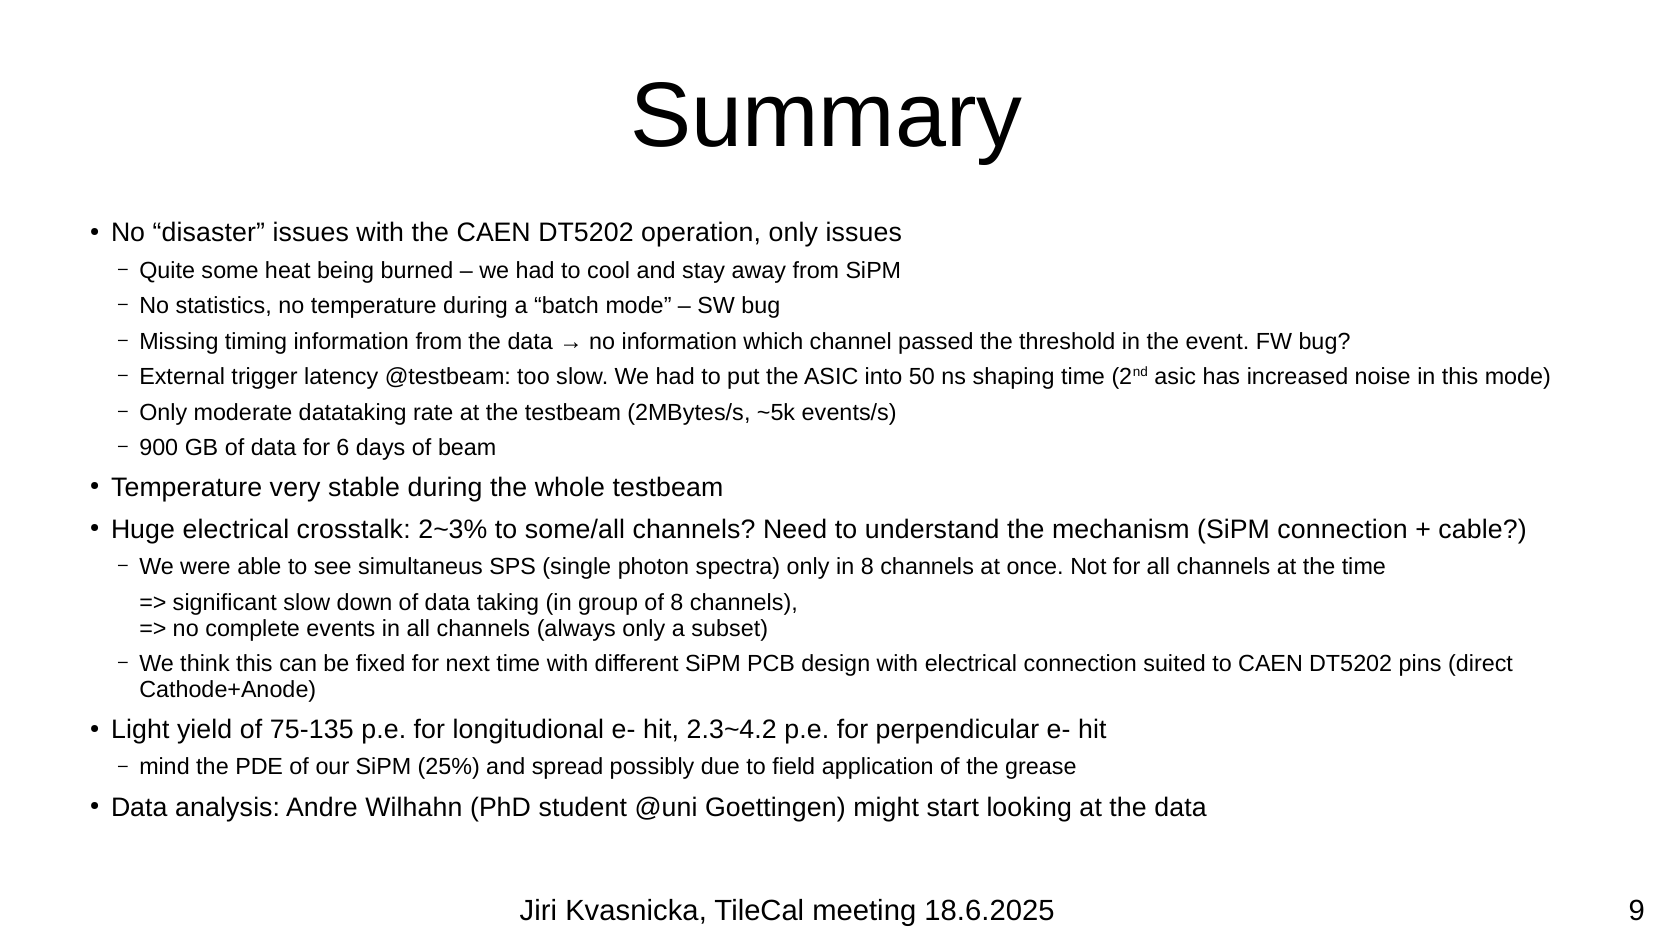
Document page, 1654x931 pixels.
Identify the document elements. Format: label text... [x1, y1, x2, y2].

title Summary [82, 37, 1571, 193]
list No “disaster” issues with the CAEN DT5202 operation, only issues Quite some heat being burned – we had to cool and stay away from SiPM No statistics, no temperature during a “batch mode” – SW bug Missing timing information from the data → no information which channel passed the threshold in the event. FW bug? External trigger latency @testbeam: too slow. We had to put the ASIC into 50 ns shaping time (2nd asic has increased noise in this mode) Only moderate datataking rate at the testbeam (2MBytes/s, ~5k events/s) 900 GB of data for 6 days of beam Temperature very stable during the whole testbeam Huge electrical crosstalk: 2~3% to some/all channels? Need to understand the mechanism (SiPM connection + cable?) We were able to see simultaneus SPS (single photon spectra) only in 8 channels at once. Not for all channels at the time => significant slow down of data taking (in group of 8 channels), => no complete events in all channels (always only a subset) We think this can be fixed for next time with different SiPM PCB design with electrical connection suited to CAEN DT5202 pins (direct Cathode+Anode) Light yield of 75-135 p.e. for longitudional e- hit, 2.3~4.2 p.e. for perpendicular e- hit mind the PDE of our SiPM (25%) and spread possibly due to field application of the grease Data analysis: Andre Wilhahn (PhD student @uni Goettingen) might start looking at the data [82, 217, 1571, 826]
